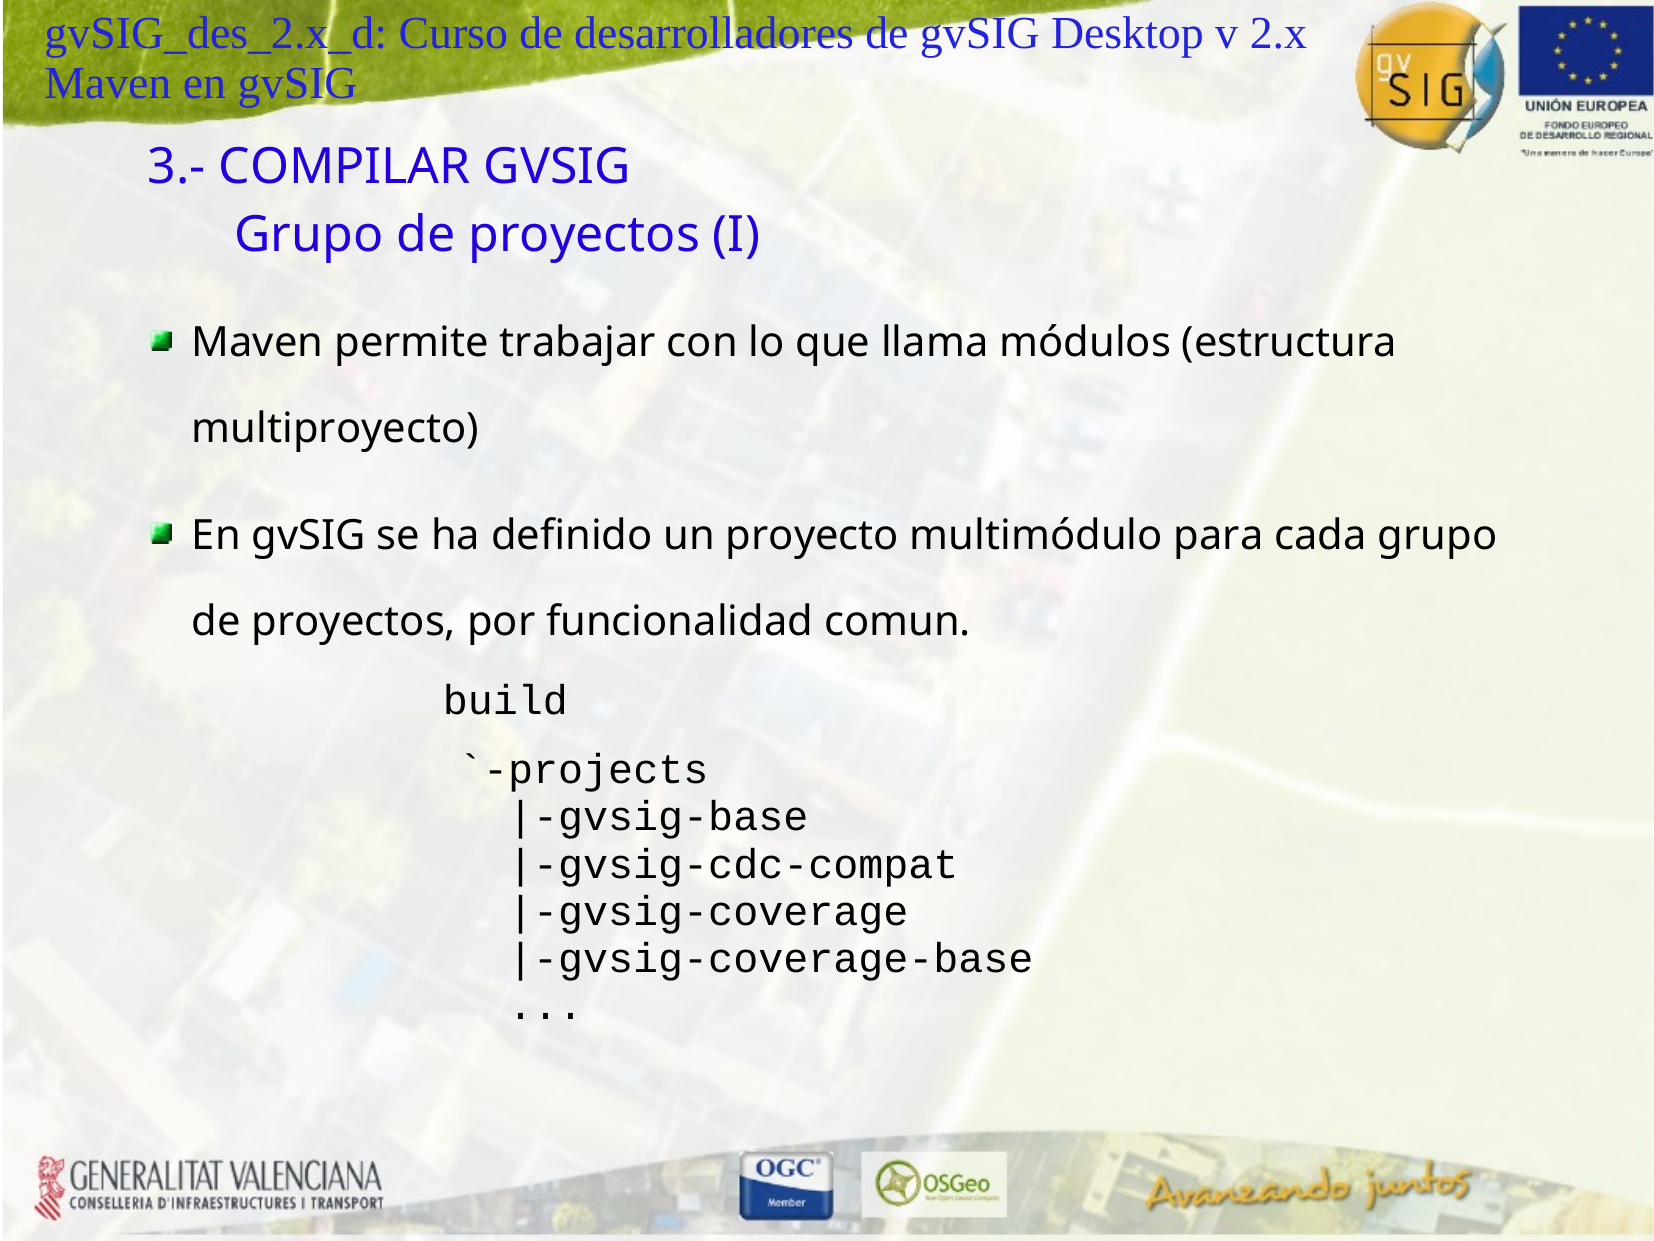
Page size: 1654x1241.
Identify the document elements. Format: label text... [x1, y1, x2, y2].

text_box Maven permite trabajar con lo que llama módulos (estructura multiproyecto) En gvSIG se ha definido un proyecto multimódulo para cada grupo de proyectos, por funcionalidad comun. build `-projects |-gvsig-base |-gvsig-cdc-compat |-gvsig-coverage |-gvsig-coverage-base ... [147, 283, 1505, 1152]
title 3.- COMPILAR GVSIG Grupo de proyectos (I) [147, 124, 1595, 272]
picture [2, 0, 1654, 1241]
